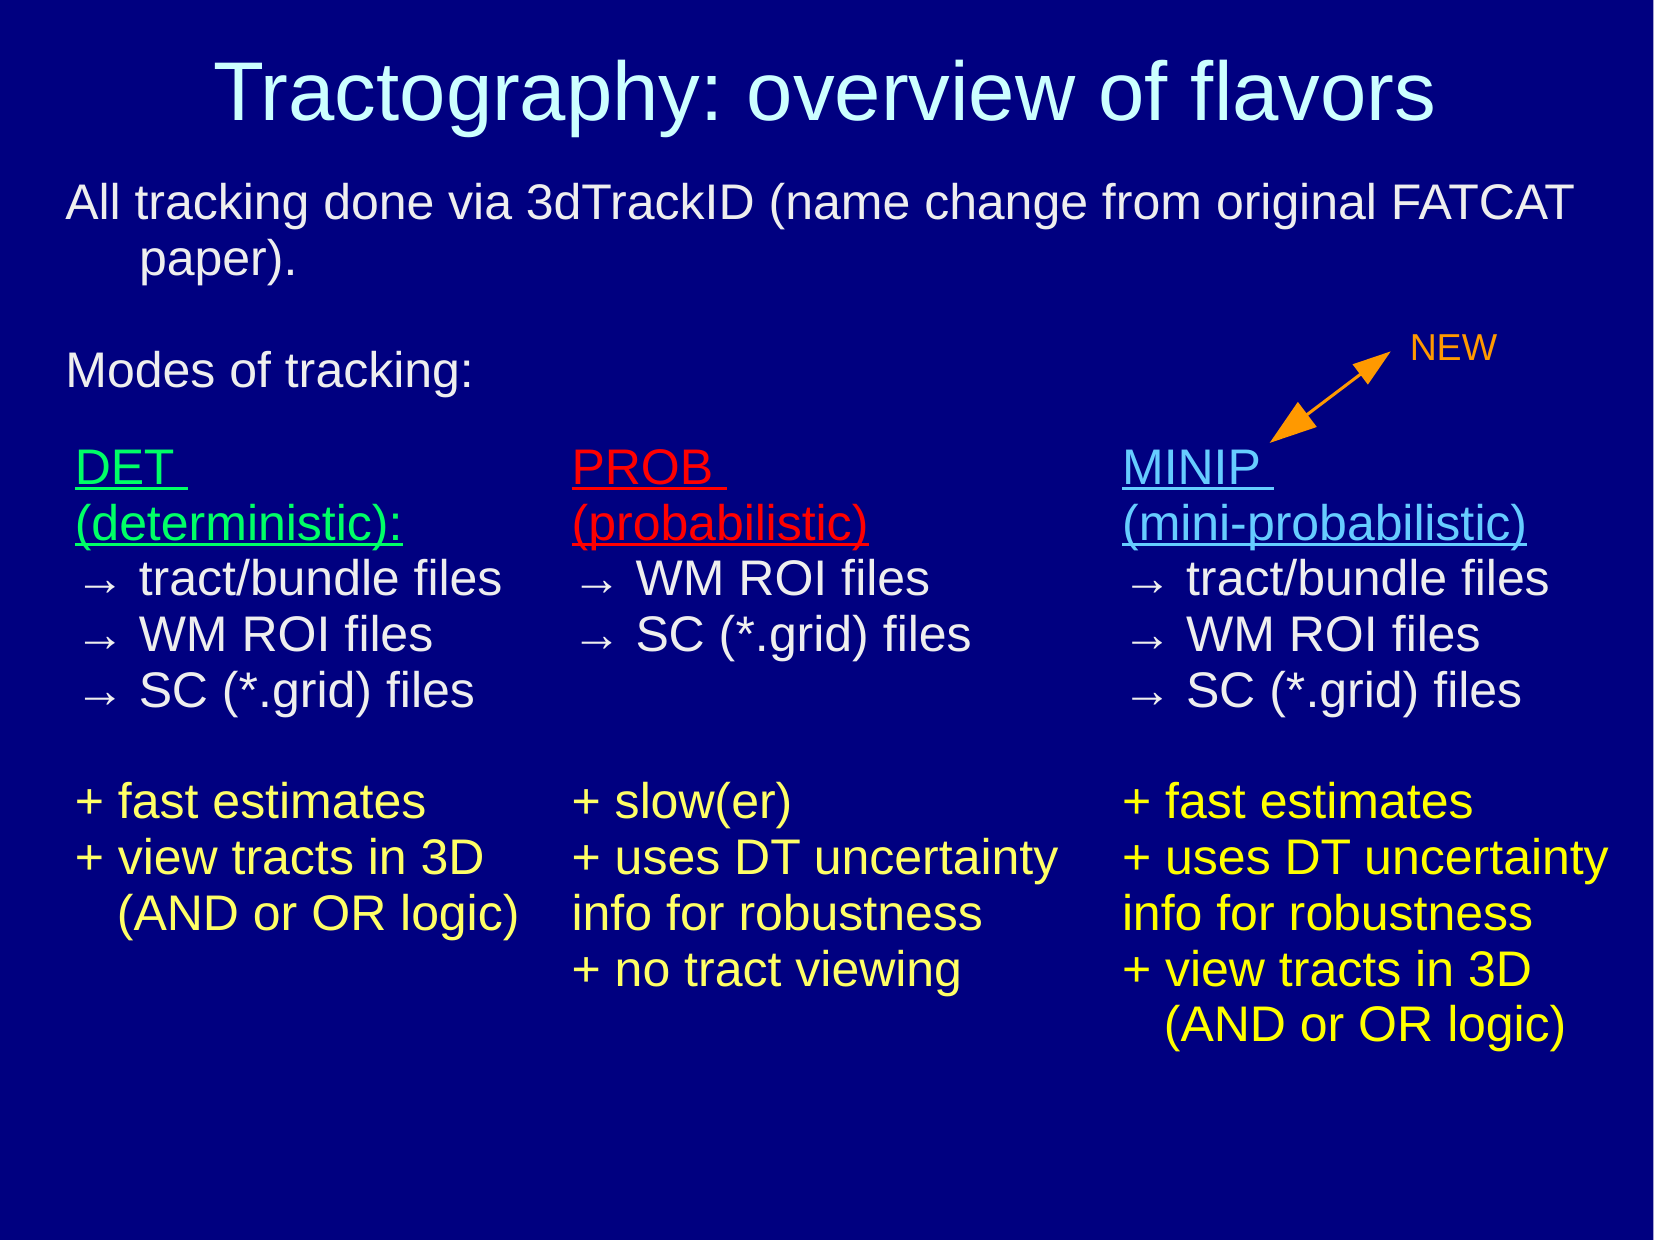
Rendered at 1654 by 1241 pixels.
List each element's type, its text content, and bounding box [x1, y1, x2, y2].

text_box All tracking done via 3dTrackID (name change from original FATCAT paper). Modes of tracking: [50, 167, 1592, 517]
text_box NEW [1394, 318, 1512, 376]
title Tractography: overview of flavors [23, 23, 1627, 160]
text_box MINIP (mini-probabilistic) → tract/bundle files → WM ROI files → SC (*.grid) files + fast estimates + uses DT uncertainty info for robustness + view tracts in 3D (AND or OR logic) [1107, 431, 1642, 1060]
text_box DET (deterministic): → tract/bundle files → WM ROI files → SC (*.grid) files + fast estimates + view tracts in 3D (AND or OR logic) [60, 431, 544, 949]
text_box PROB (probabilistic) → WM ROI files → SC (*.grid) files + slow(er) + uses DT uncertainty info for robustness + no tract viewing [556, 431, 1096, 1005]
